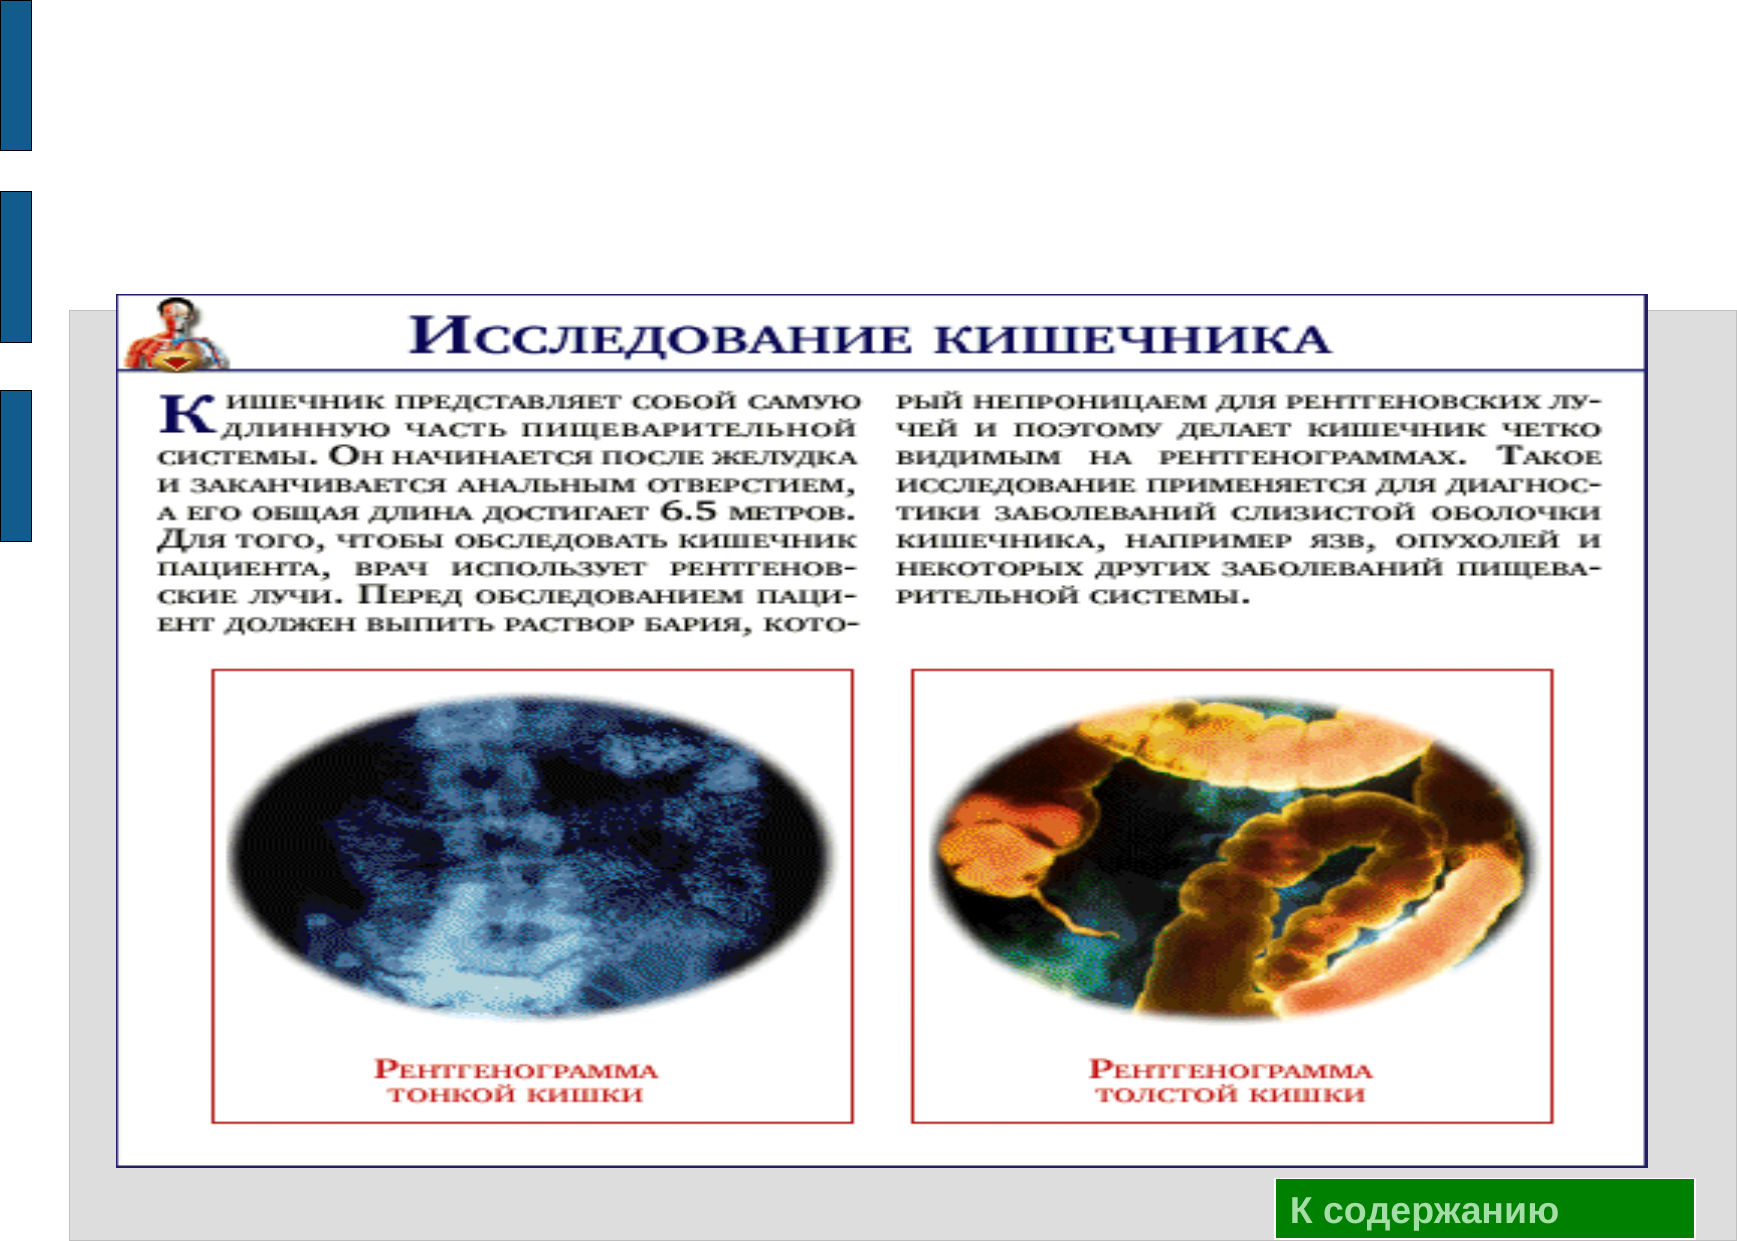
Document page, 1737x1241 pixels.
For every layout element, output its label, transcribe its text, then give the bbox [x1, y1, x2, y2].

text_box К содержанию [1275, 1178, 1696, 1240]
picture [116, 294, 1648, 1168]
